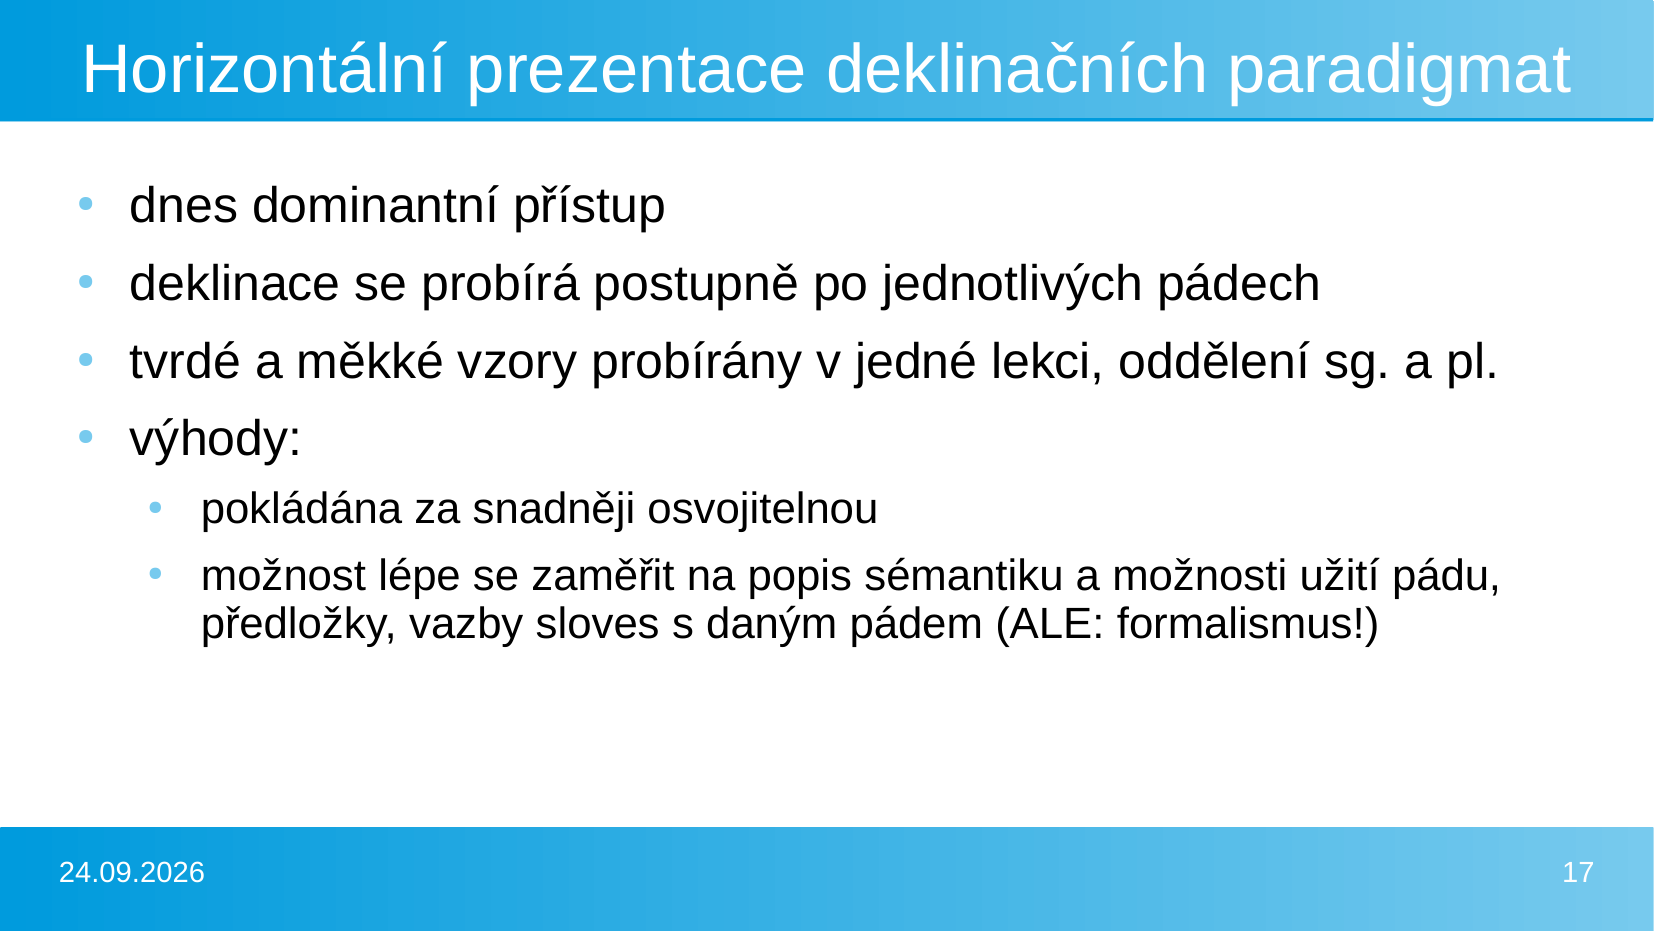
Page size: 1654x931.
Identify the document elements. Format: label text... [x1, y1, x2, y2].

list dnes dominantní přístup deklinace se probírá postupně po jednotlivých pádech tvrdé a měkké vzory probírány v jedné lekci, oddělení sg. a pl. výhody: pokládána za snadněji osvojitelnou možnost lépe se zaměřit na popis sémantiku a možnosti užití pádu, předložky, vazby sloves s daným pádem (ALE: formalismus!) [59, 177, 1595, 768]
title Horizontální prezentace deklinačních paradigmat [59, 29, 1595, 108]
